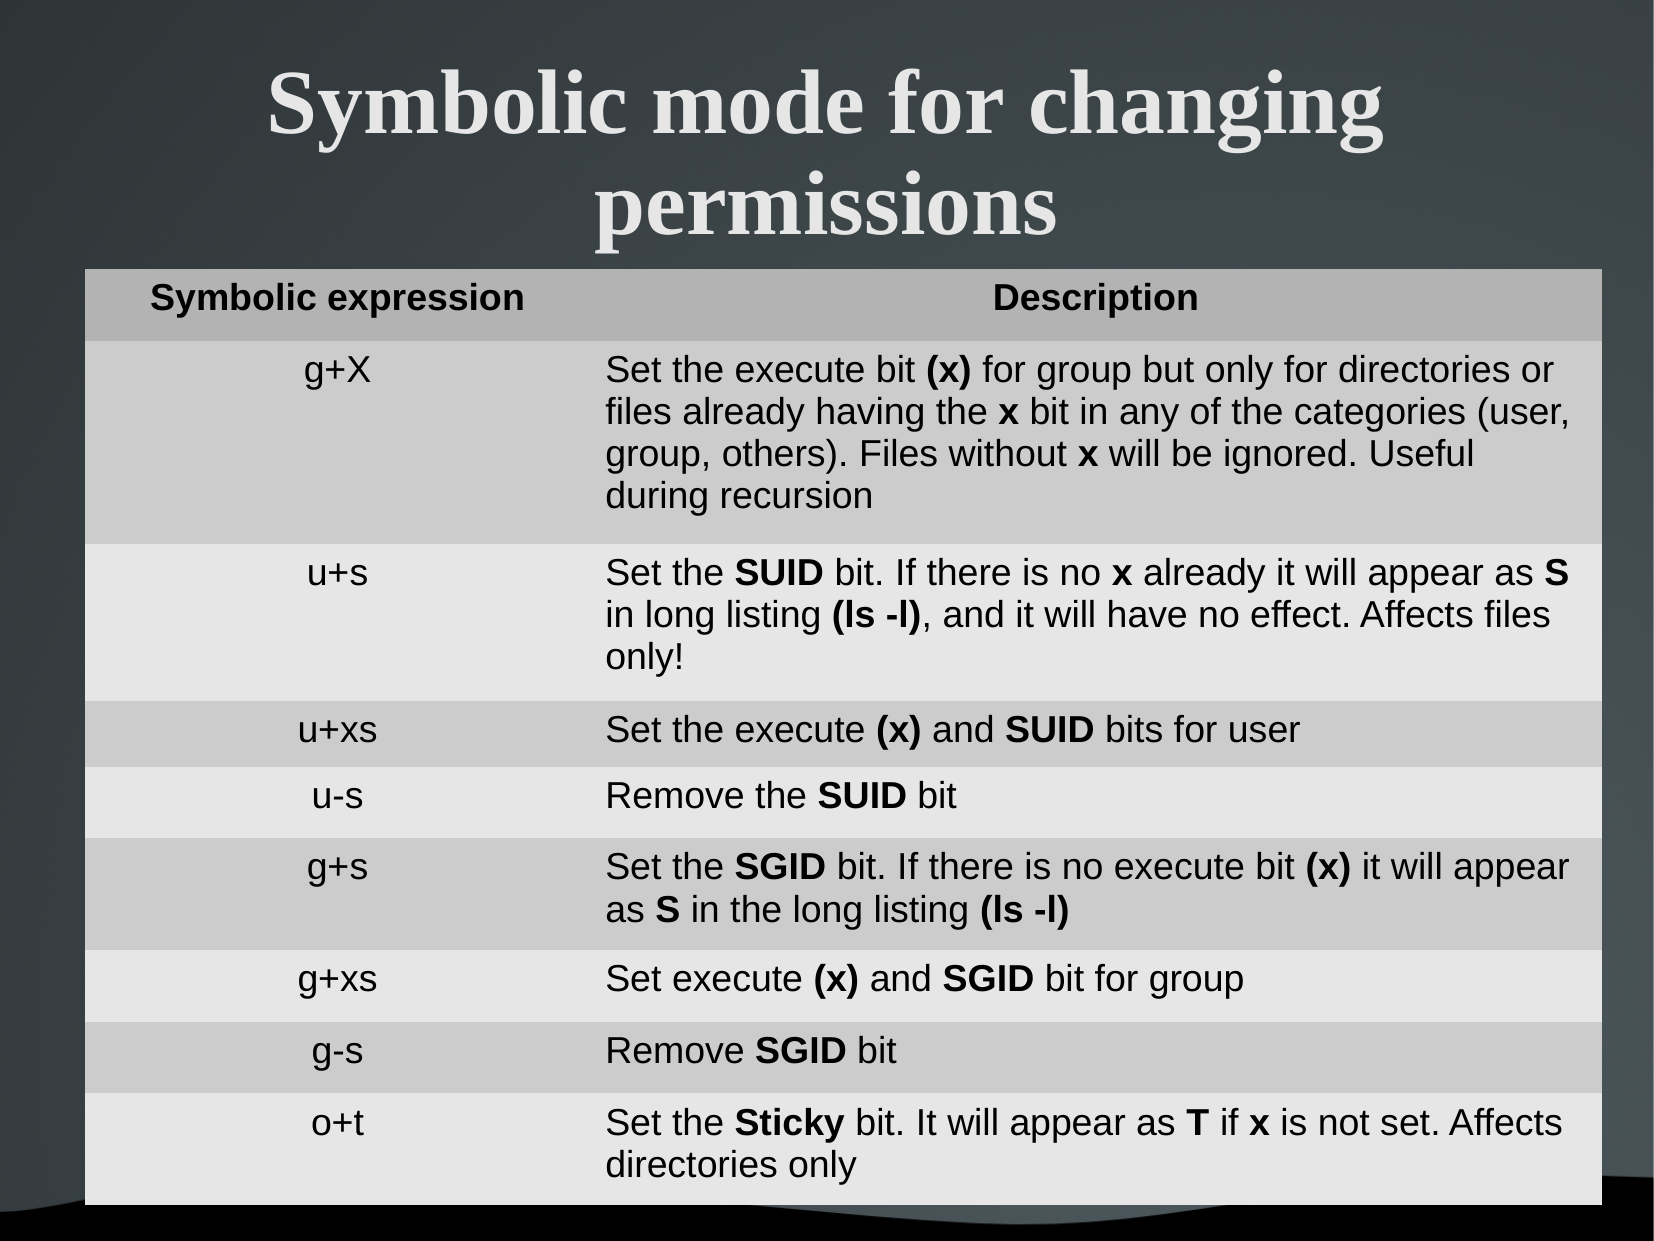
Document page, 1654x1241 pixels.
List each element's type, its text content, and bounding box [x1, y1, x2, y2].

picture [0, 0, 1654, 1241]
table_cell Set the execute (x) and SUID bits for user [591, 701, 1602, 767]
table_cell Set the SUID bit. If there is no x already it will appear as S in long listing (ls -l), and it will have no effect. Affects files only! [591, 544, 1602, 701]
table_cell g-s [85, 1022, 591, 1093]
table_cell o+t [85, 1093, 591, 1205]
table_cell Set execute (x) and SGID bit for group [591, 950, 1602, 1022]
table_cell Remove SGID bit [591, 1022, 1602, 1093]
table_cell u-s [85, 767, 591, 838]
table_cell g+X [85, 341, 591, 544]
table_cell Set the Sticky bit. It will appear as T if x is not set. Affects directories only [591, 1093, 1602, 1205]
table_cell u+xs [85, 701, 591, 767]
table_cell Set the SGID bit. If there is no execute bit (x) it will appear as S in the long listing (ls -l) [591, 838, 1602, 950]
table_cell Remove the SUID bit [591, 767, 1602, 838]
table_header Symbolic expression [85, 273, 591, 341]
title Symbolic mode for changing permissions [82, 33, 1571, 273]
table_header Description [591, 269, 1602, 341]
table_cell Set the execute bit (x) for group but only for directories or files already having the x bit in any of the categories (user, group, others). Files without x will be ignored. Useful during recursion [591, 341, 1602, 544]
table_cell g+s [85, 838, 591, 950]
table_cell u+s [85, 544, 591, 701]
table_cell g+xs [85, 950, 591, 1022]
